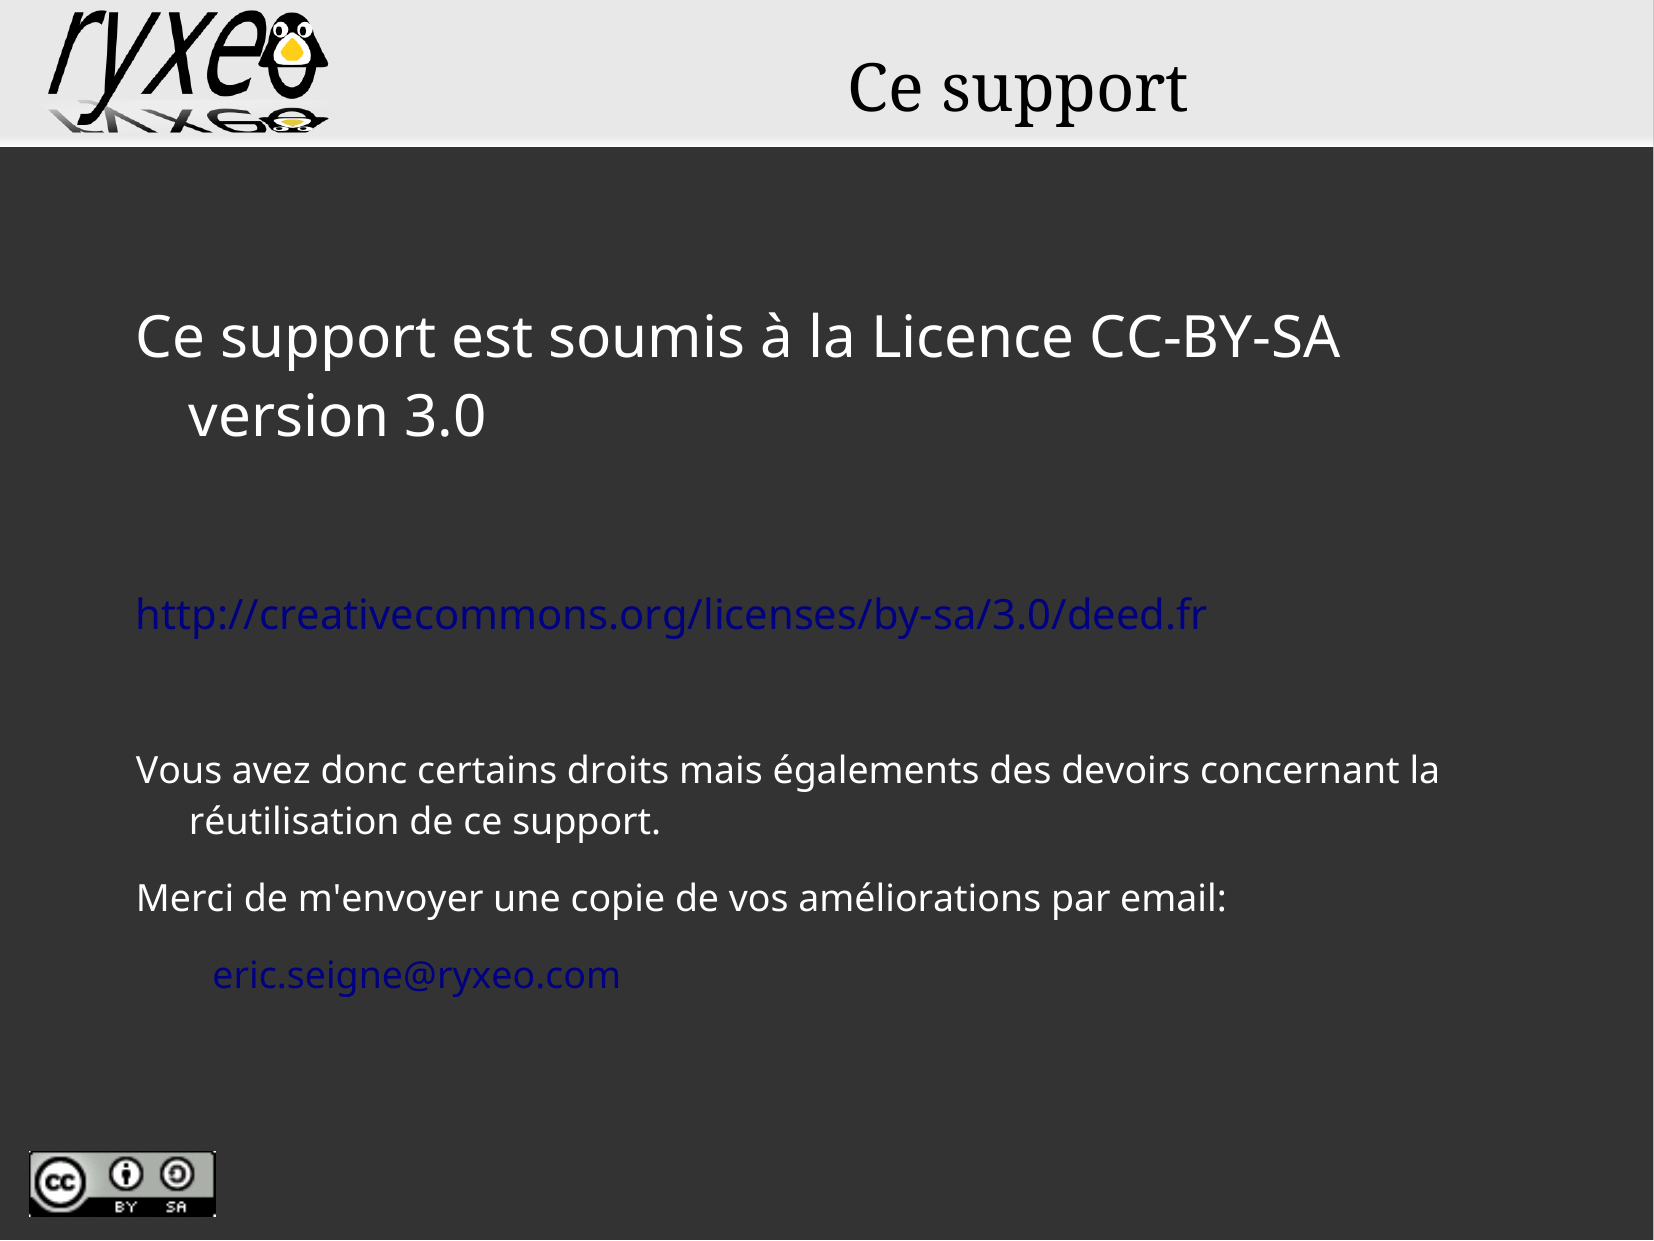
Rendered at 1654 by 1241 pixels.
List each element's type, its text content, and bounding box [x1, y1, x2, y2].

list Ce support est soumis à la Licence CC-BY-SA version 3.0 http://creativecommons.org/licenses/by-sa/3.0/deed.fr Vous avez donc certains droits mais égalements des devoirs concernant la réutilisation de ce support. Merci de m'envoyer une copie de vos améliorations par email: eric.seigne@ryxeo.com [118, 295, 1522, 1117]
picture [29, 1151, 216, 1217]
picture [0, 0, 1654, 147]
title Ce support [442, 36, 1595, 135]
